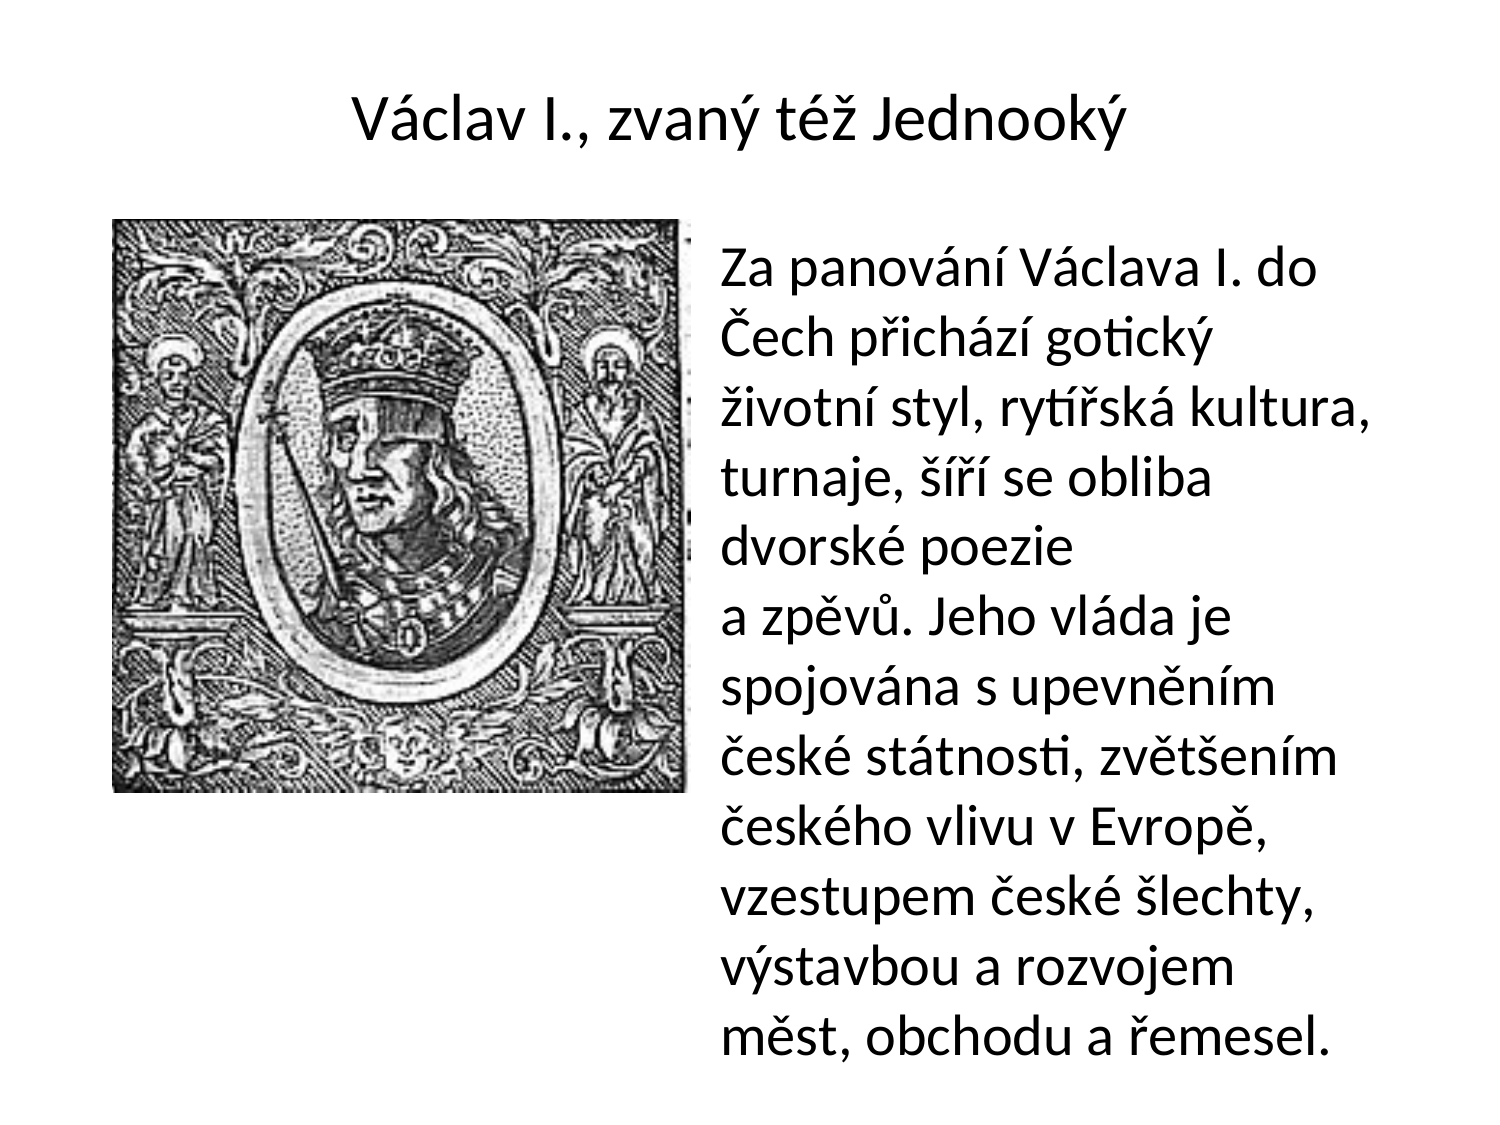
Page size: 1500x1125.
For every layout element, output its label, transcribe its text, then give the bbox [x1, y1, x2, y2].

text_box Václav I., zvaný též Jednooký [337, 66, 1144, 162]
picture [112, 219, 691, 793]
text_box Za panování Václava I. do Čech přichází gotický životní styl, rytířská kultura, turnaje, šíří se obliba dvorské poezie a zpěvů. Jeho vláda je spojována s upevněním české státnosti, zvětšením českého vlivu v Evropě, vzestupem české šlechty, výstavbou a rozvojem měst, obchodu a řemesel. [705, 219, 1388, 1076]
